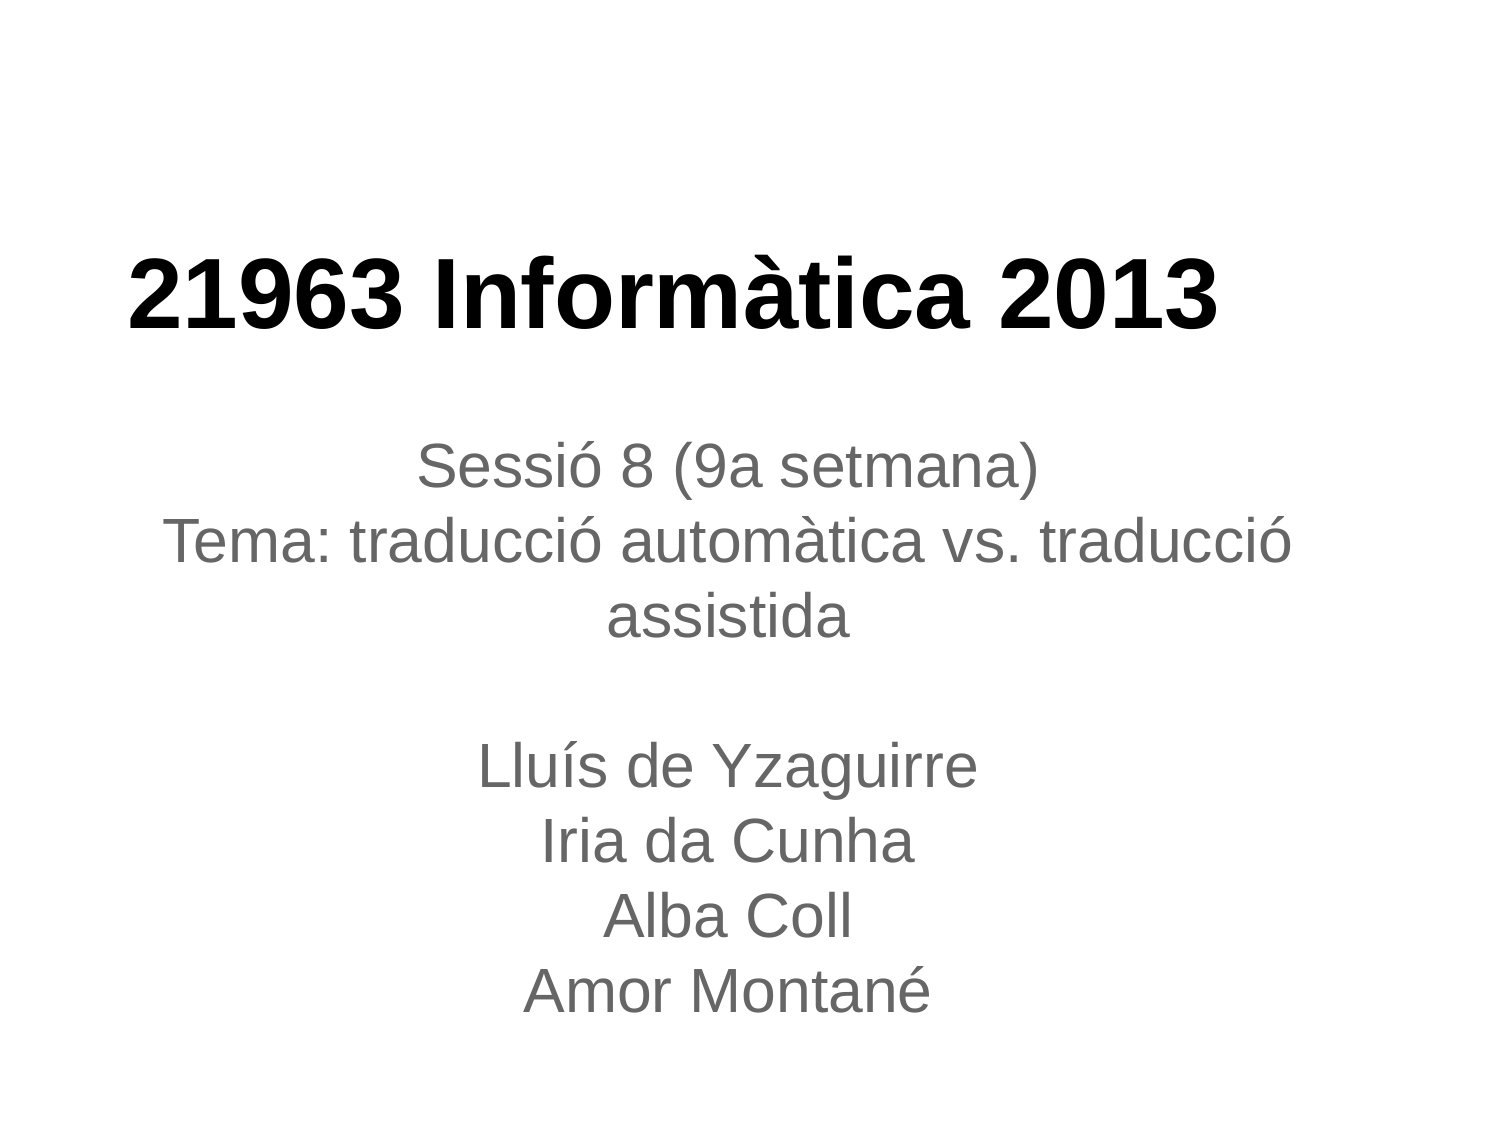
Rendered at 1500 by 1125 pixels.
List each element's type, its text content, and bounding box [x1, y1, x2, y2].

text_box 21963 Informàtica 2013 [112, 185, 1388, 364]
text_box Sessió 8 (9a setmana) Tema: traducció automàtica vs. traducció assistida Lluís de Yzaguirre Iria da Cunha Alba Coll Amor Montané [24, 410, 1433, 1060]
